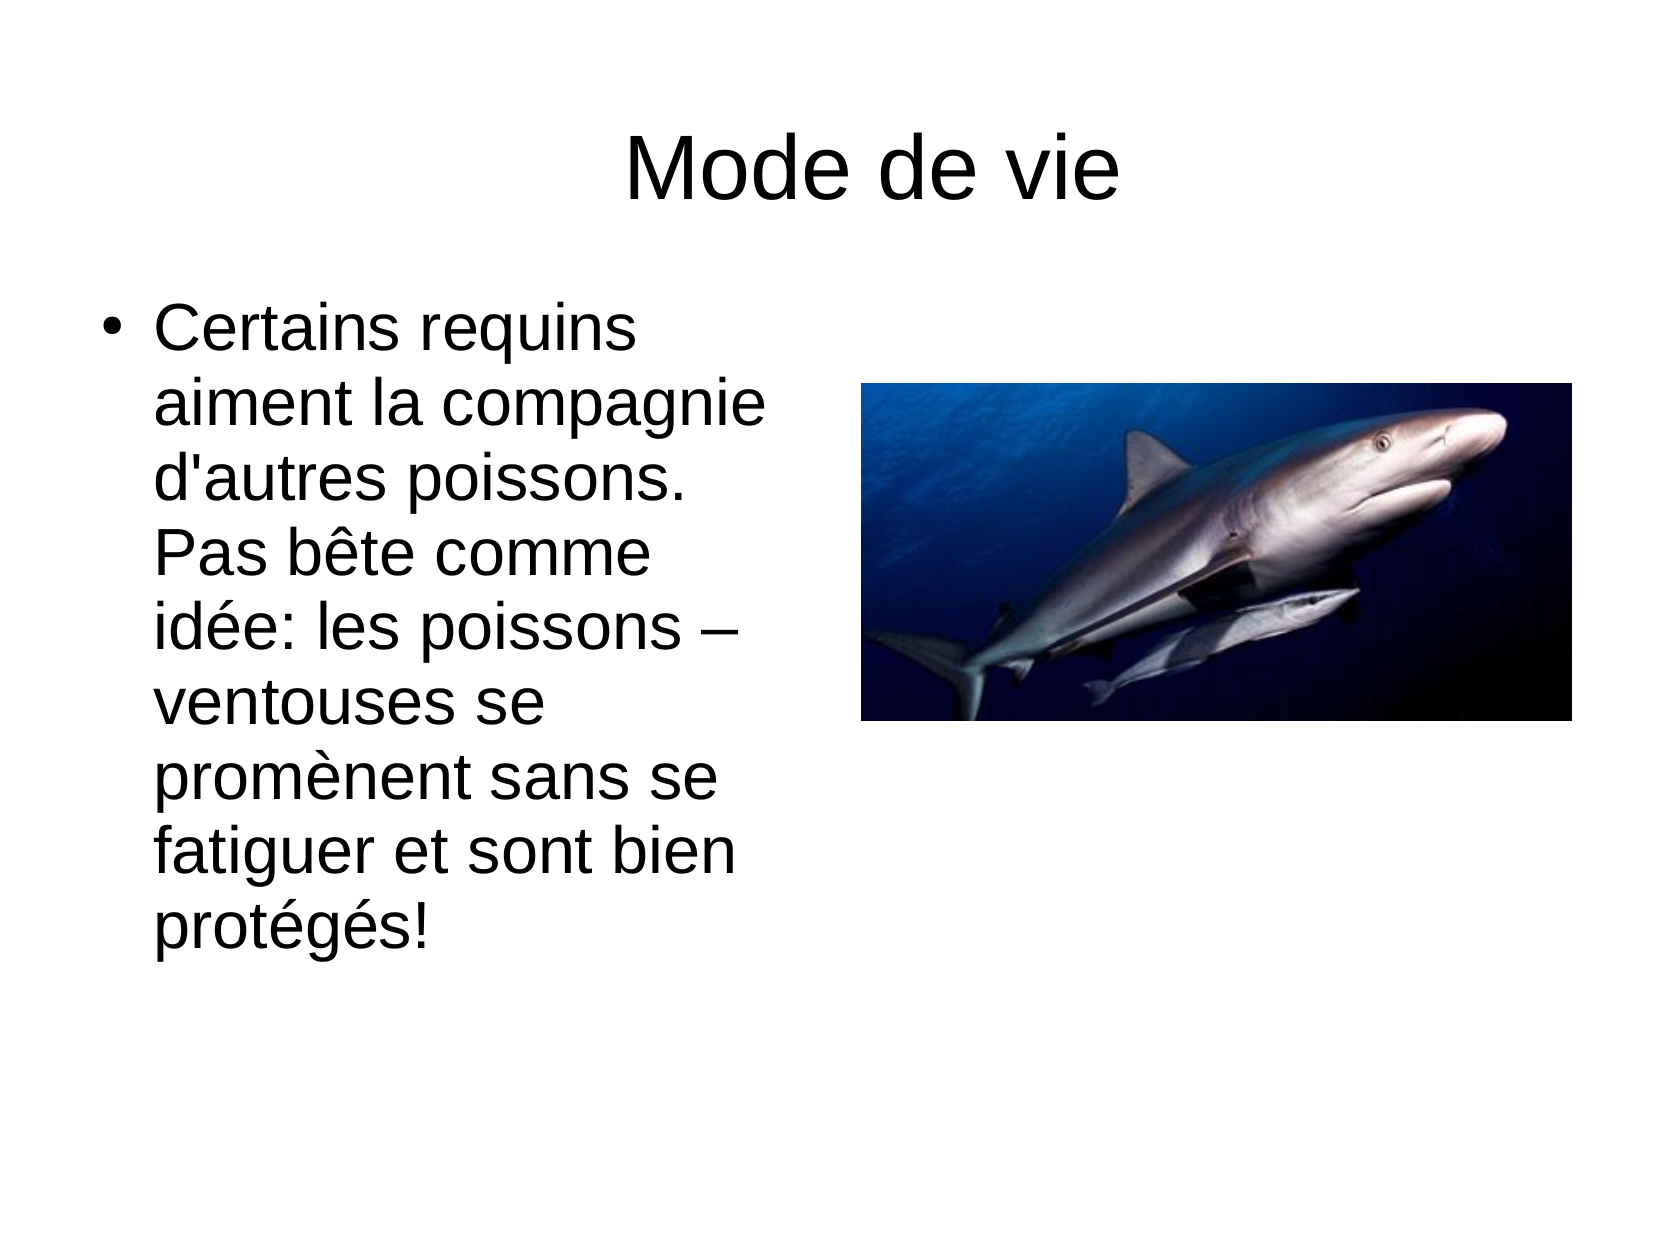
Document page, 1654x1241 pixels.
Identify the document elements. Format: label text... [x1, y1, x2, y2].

picture [861, 383, 1572, 721]
title Mode de vie [141, 64, 1630, 272]
list Certains requins aiment la compagnie d'autres poissons. Pas bête comme idée: les poissons – ventouses se promènent sans se fatiguer et sont bien protégés! [82, 290, 809, 1010]
